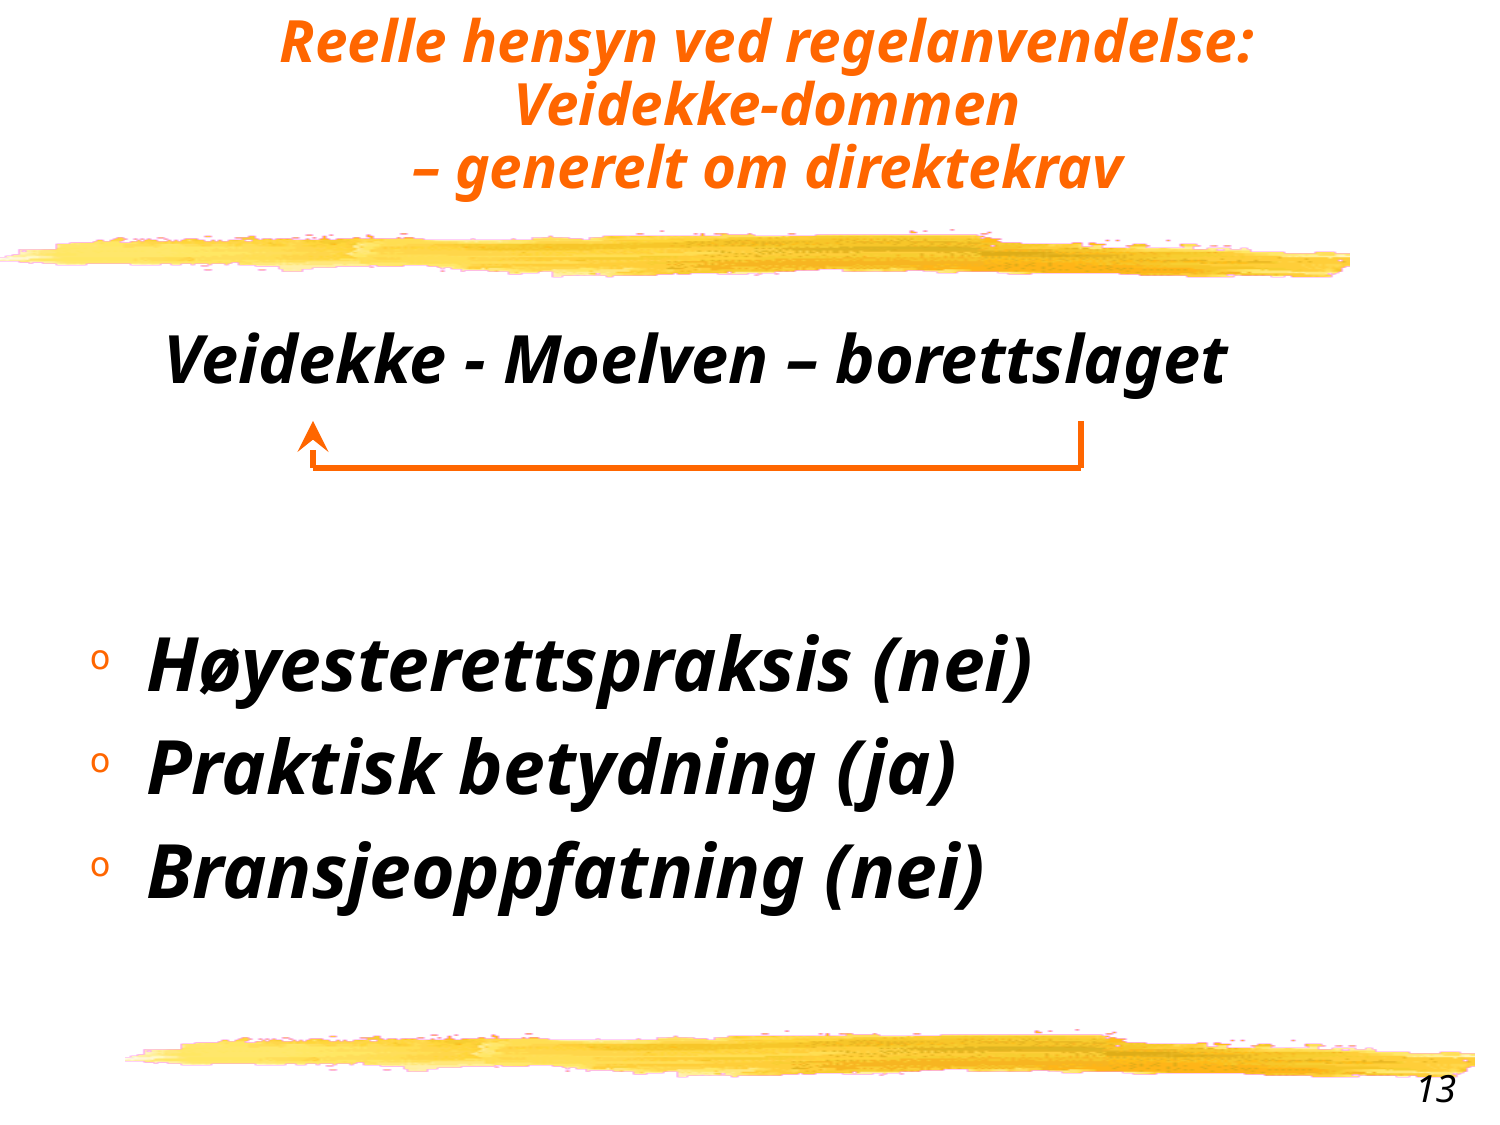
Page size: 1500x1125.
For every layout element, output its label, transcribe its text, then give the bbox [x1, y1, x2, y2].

slide_number <number> [1400, 1050, 1500, 1125]
picture [0, 224, 1350, 288]
list Veidekke - Moelven – borettslaget Høyesterettspraksis (nei) Praktisk betydning (ja) Bransjeoppfatning (nei) [75, 309, 1417, 1000]
picture [125, 1024, 1475, 1088]
title Reelle hensyn ved regelanvendelse: Veidekke-dommen – generelt om direktekrav [257, 5, 1277, 209]
